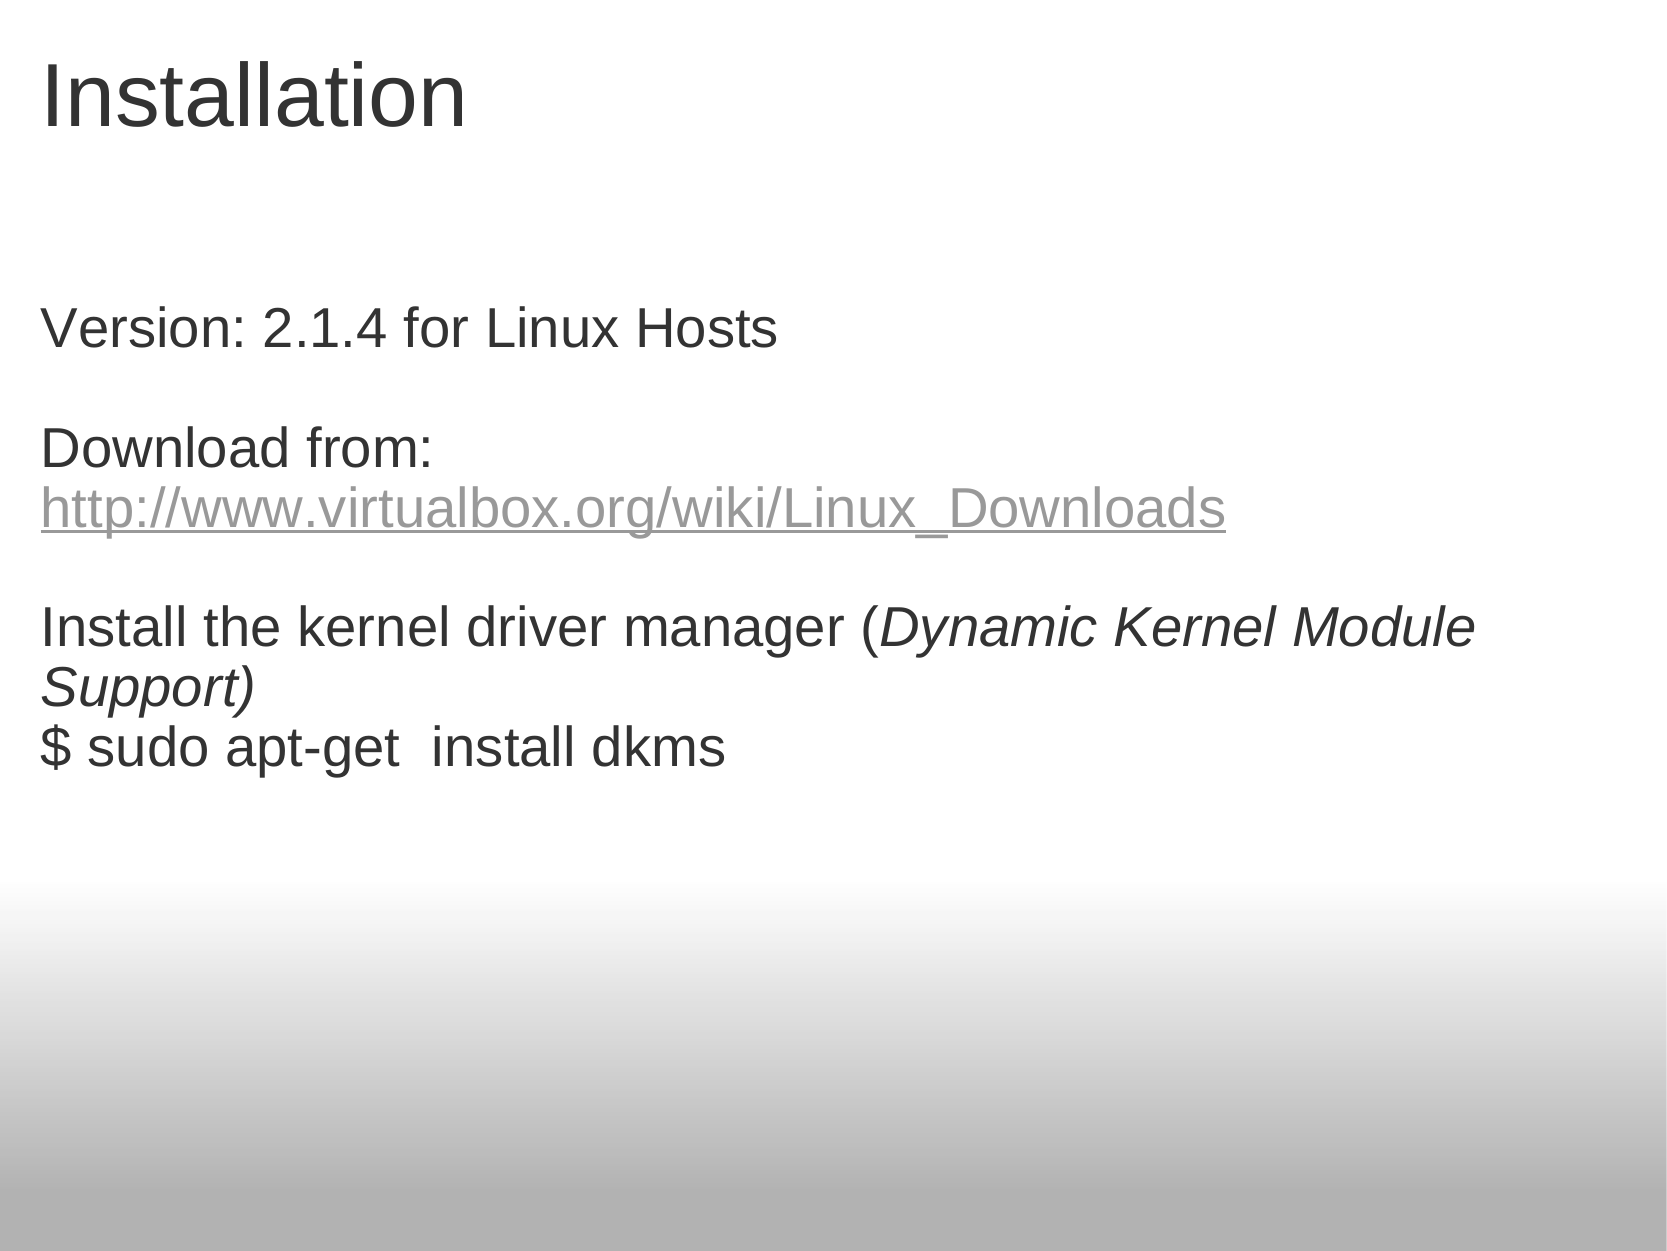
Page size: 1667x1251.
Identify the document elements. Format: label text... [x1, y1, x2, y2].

title Installation [40, 50, 1627, 201]
list Version: 2.1.4 for Linux Hosts Download from: http://www.virtualbox.org/wiki/Linux_Downloads Install the kernel driver manager (Dynamic Kernel Module Support) $ sudo apt-get install dkms [40, 300, 1627, 1201]
picture [0, 0, 1667, 1251]
